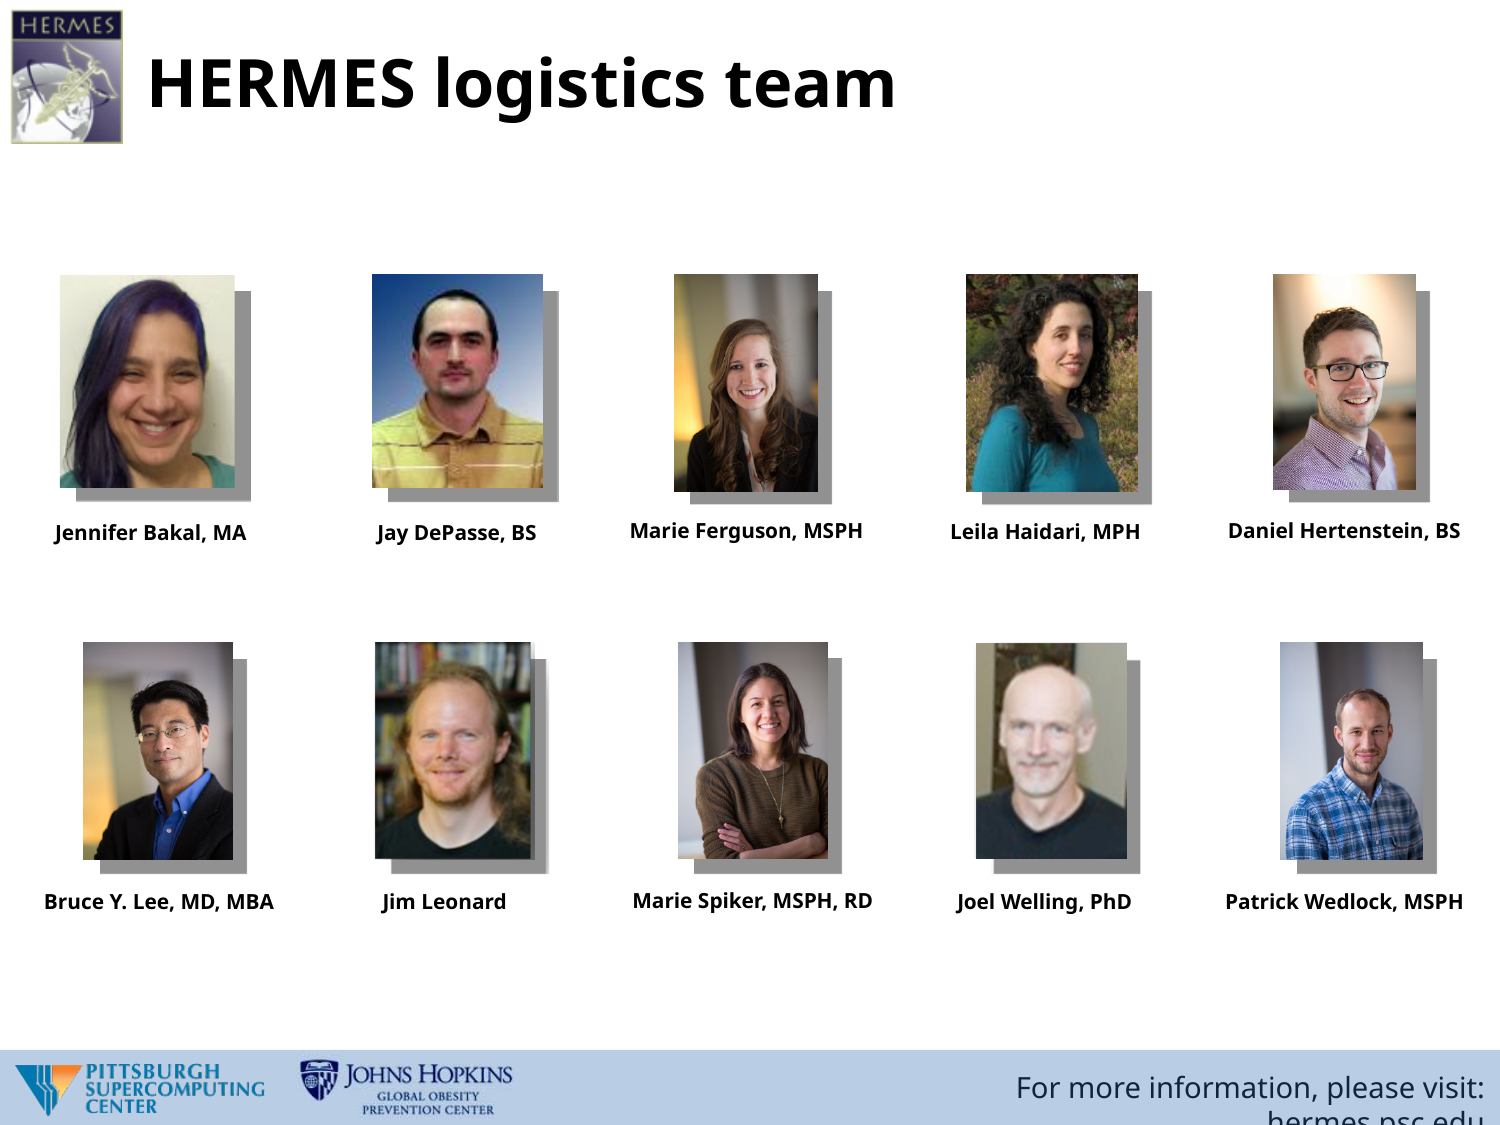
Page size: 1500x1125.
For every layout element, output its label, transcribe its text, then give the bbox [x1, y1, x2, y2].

picture [678, 642, 828, 859]
picture [83, 642, 233, 860]
picture [674, 274, 818, 492]
picture [1280, 642, 1423, 860]
text_box Joel Welling, PhD [942, 880, 1147, 921]
text_box Jay DePasse, BS [362, 512, 552, 552]
picture [1273, 274, 1416, 490]
text_box Bruce Y. Lee, MD, MBA [29, 880, 289, 921]
picture [7, 6, 123, 144]
text_box Daniel Hertenstein, BS [1213, 510, 1476, 550]
picture [15, 1055, 266, 1118]
picture [296, 1055, 519, 1119]
picture [372, 274, 543, 488]
text_box Leila Haidari, MPH [935, 510, 1156, 551]
text_box Patrick Wedlock, MSPH [1210, 880, 1479, 921]
picture [974, 642, 1127, 859]
picture [966, 274, 1138, 492]
title HERMES logistics team [131, 0, 1493, 163]
picture [374, 642, 535, 860]
text_box Jennifer Bakal, MA [40, 511, 262, 552]
text_box Marie Spiker, MSPH, RD [617, 880, 888, 921]
picture [59, 275, 235, 488]
text_box Jim Leonard [367, 880, 522, 921]
text_box Marie Ferguson, MSPH [614, 510, 878, 550]
